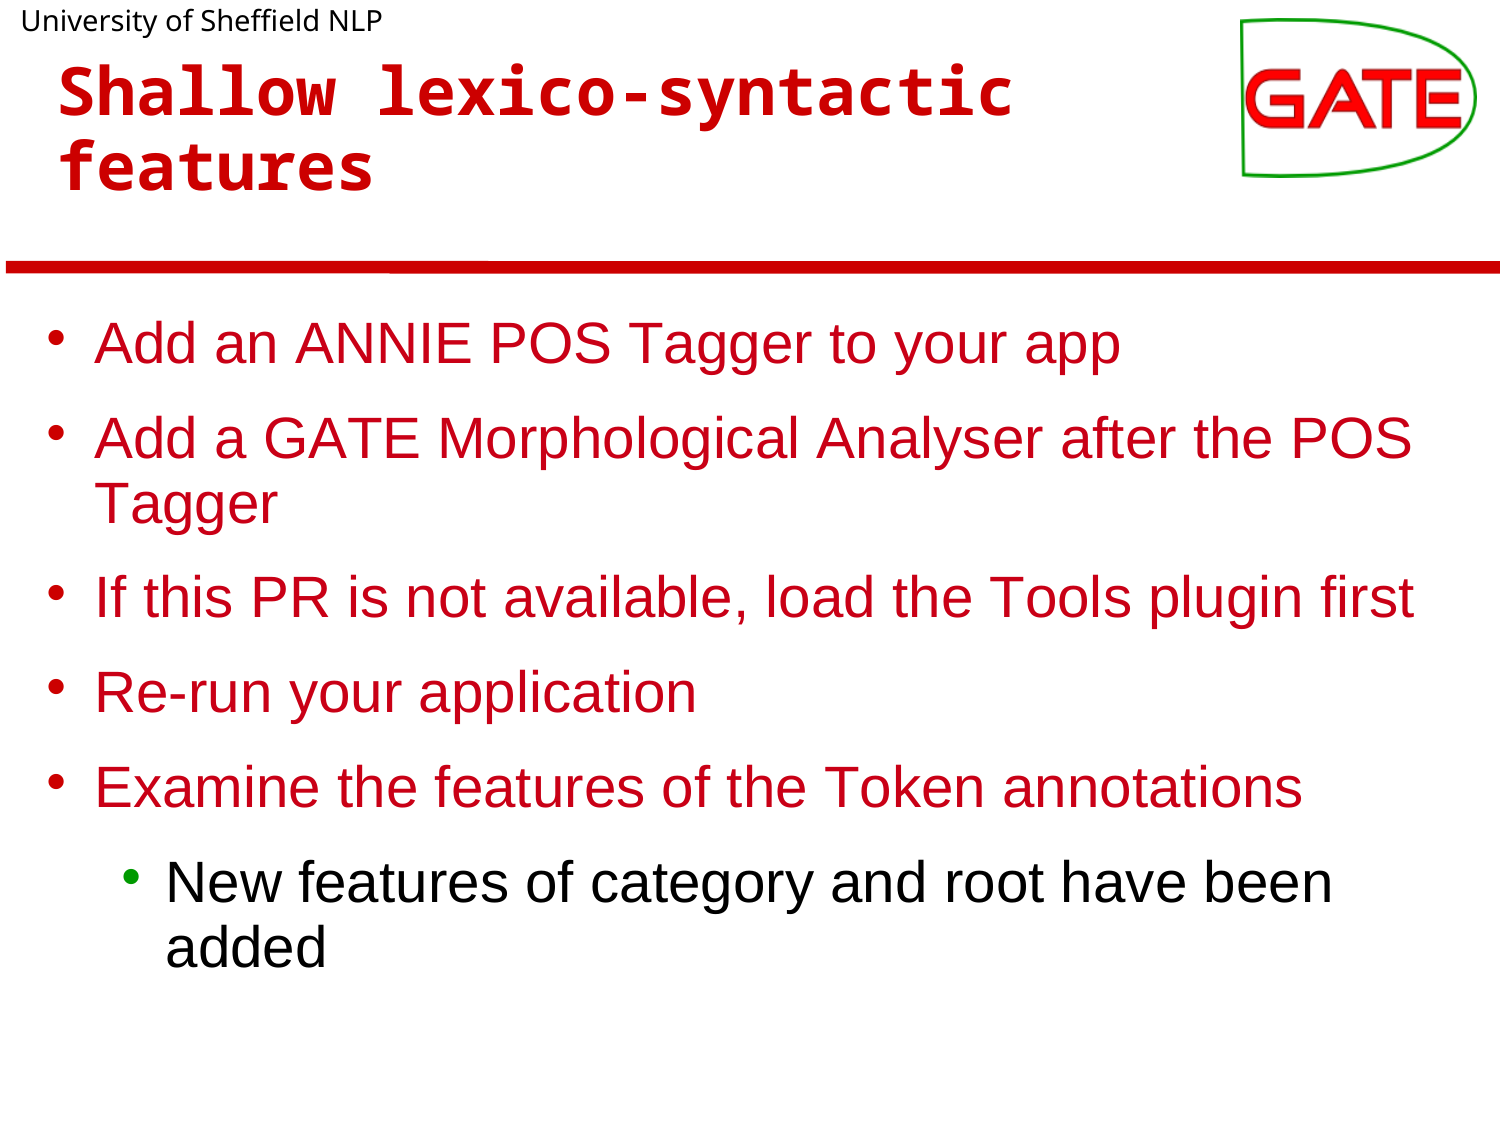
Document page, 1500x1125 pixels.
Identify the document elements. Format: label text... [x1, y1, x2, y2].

text_box Shallow lexico-syntactic features [56, 23, 1241, 232]
picture [1240, 18, 1477, 178]
text_box Add an ANNIE POS Tagger to your app Add a GATE Morphological Analyser after the POS Tagger If this PR is not available, load the Tools plugin first Re-run your application Examine the features of the Token annotations New features of category and root have been added [29, 306, 1477, 1125]
